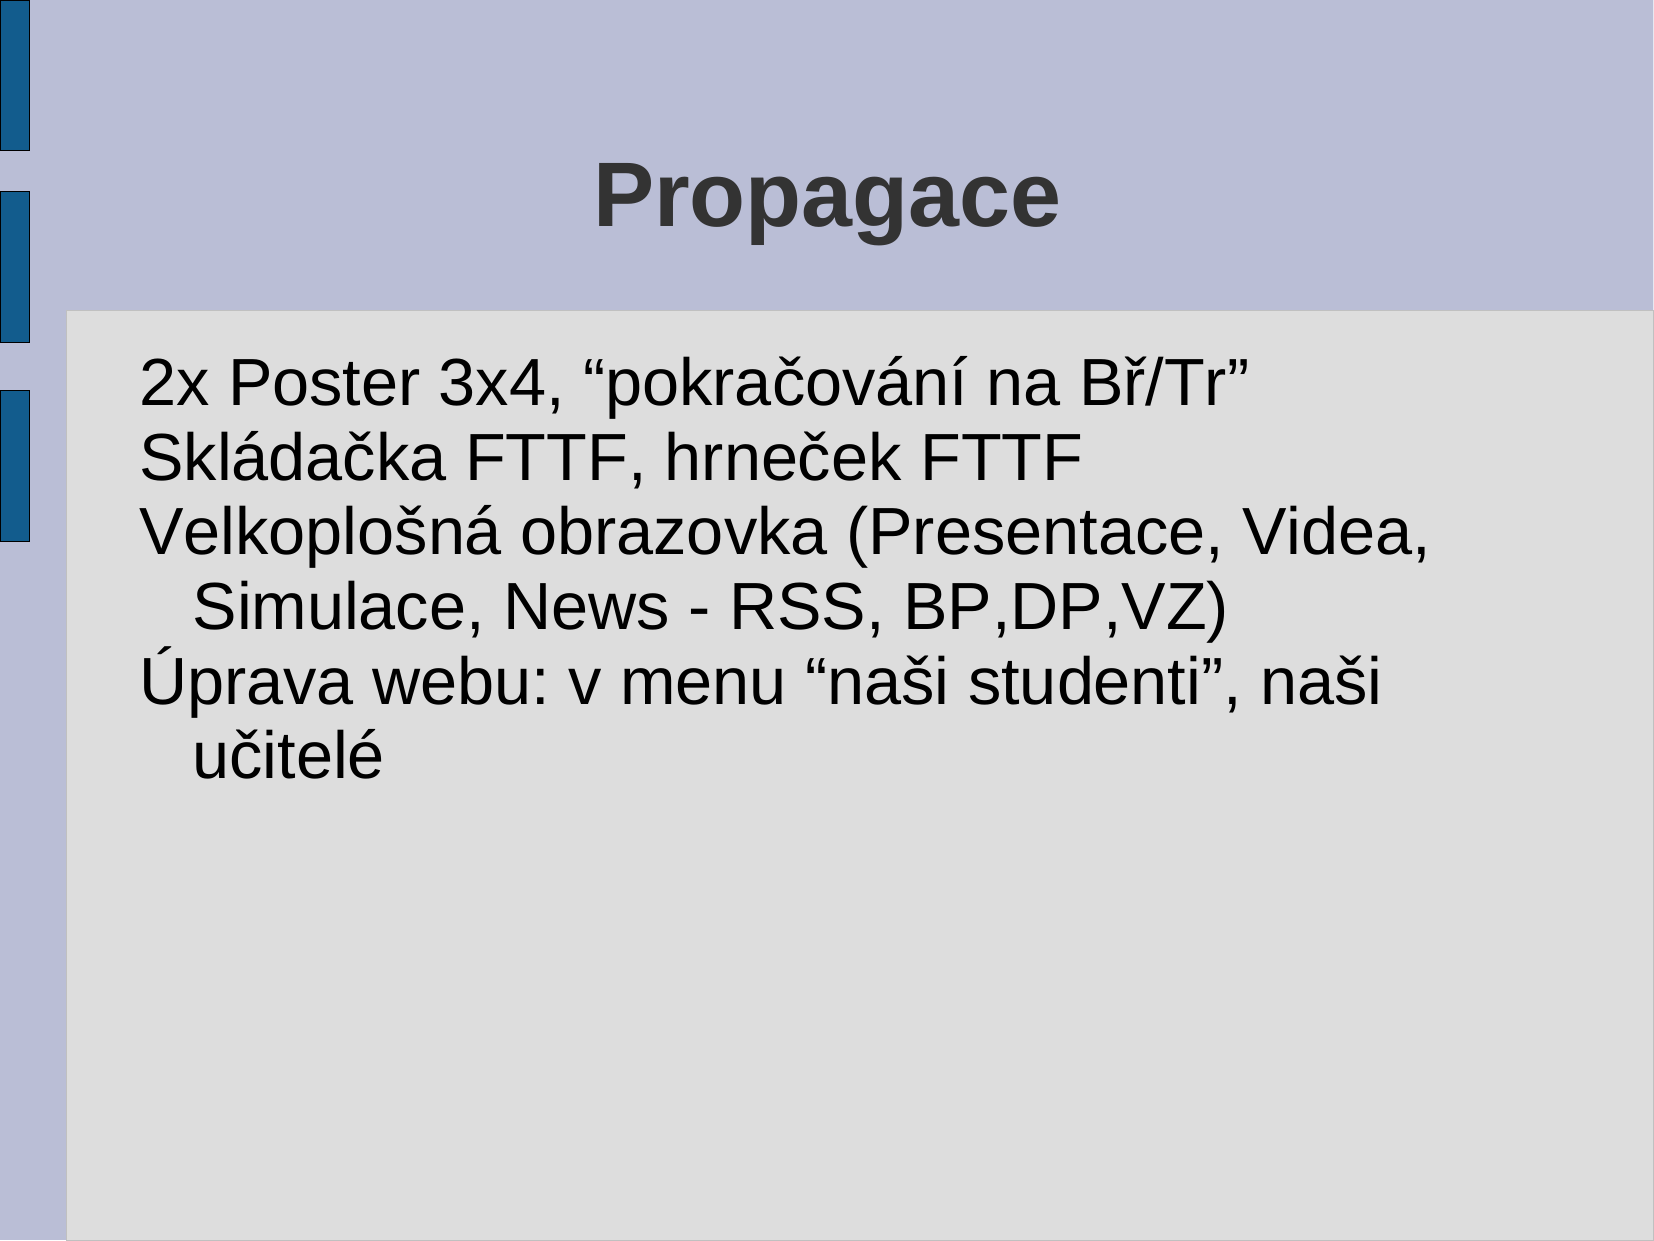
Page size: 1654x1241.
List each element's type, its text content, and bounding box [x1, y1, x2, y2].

title Propagace [121, 98, 1534, 291]
list 2x Poster 3x4, “pokračování na Bř/Tr” Skládačka FTTF, hrneček FTTF Velkoplošná obrazovka (Presentace, Videa, Simulace, News - RSS, BP,DP,VZ) Úprava webu: v menu “naši studenti”, naši učitelé [121, 344, 1534, 1112]
